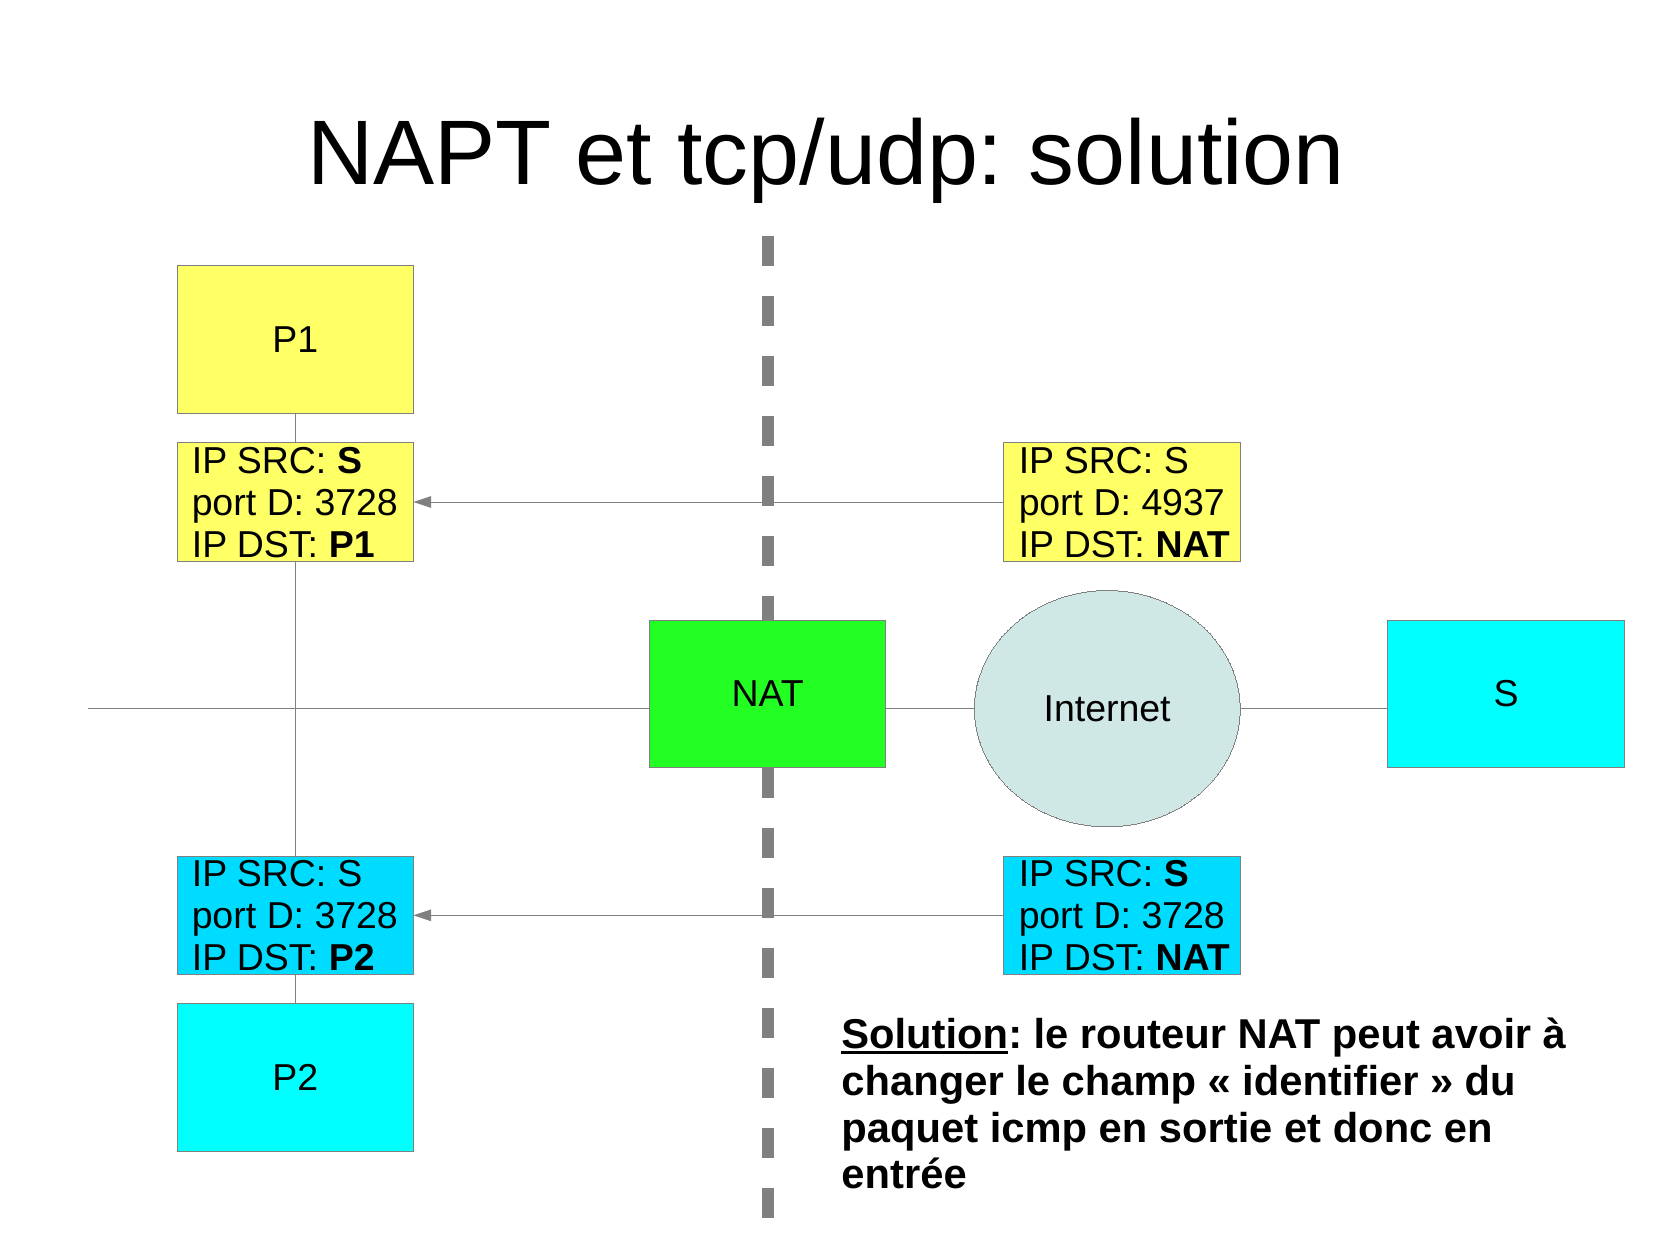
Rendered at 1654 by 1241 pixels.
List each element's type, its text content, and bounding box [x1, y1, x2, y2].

text_box IP SRC: S port D: 3728 IP DST: P1 [177, 442, 414, 562]
text_box Internet [974, 590, 1241, 827]
text_box S [1387, 620, 1625, 768]
text_box NAT [649, 620, 886, 768]
text_box P2 [177, 1003, 414, 1152]
text_box Solution: le routeur NAT peut avoir à changer le champ « identifier » du paquet icmp en sortie et donc en entrée [826, 1003, 1625, 1207]
text_box IP SRC: S port D: 3728 IP DST: NAT [1003, 856, 1241, 975]
text_box P1 [177, 265, 414, 414]
text_box IP SRC: S port D: 3728 IP DST: P2 [177, 856, 414, 975]
title NAPT et tcp/udp: solution [82, 49, 1571, 257]
text_box IP SRC: S port D: 4937 IP DST: NAT [1003, 442, 1241, 562]
